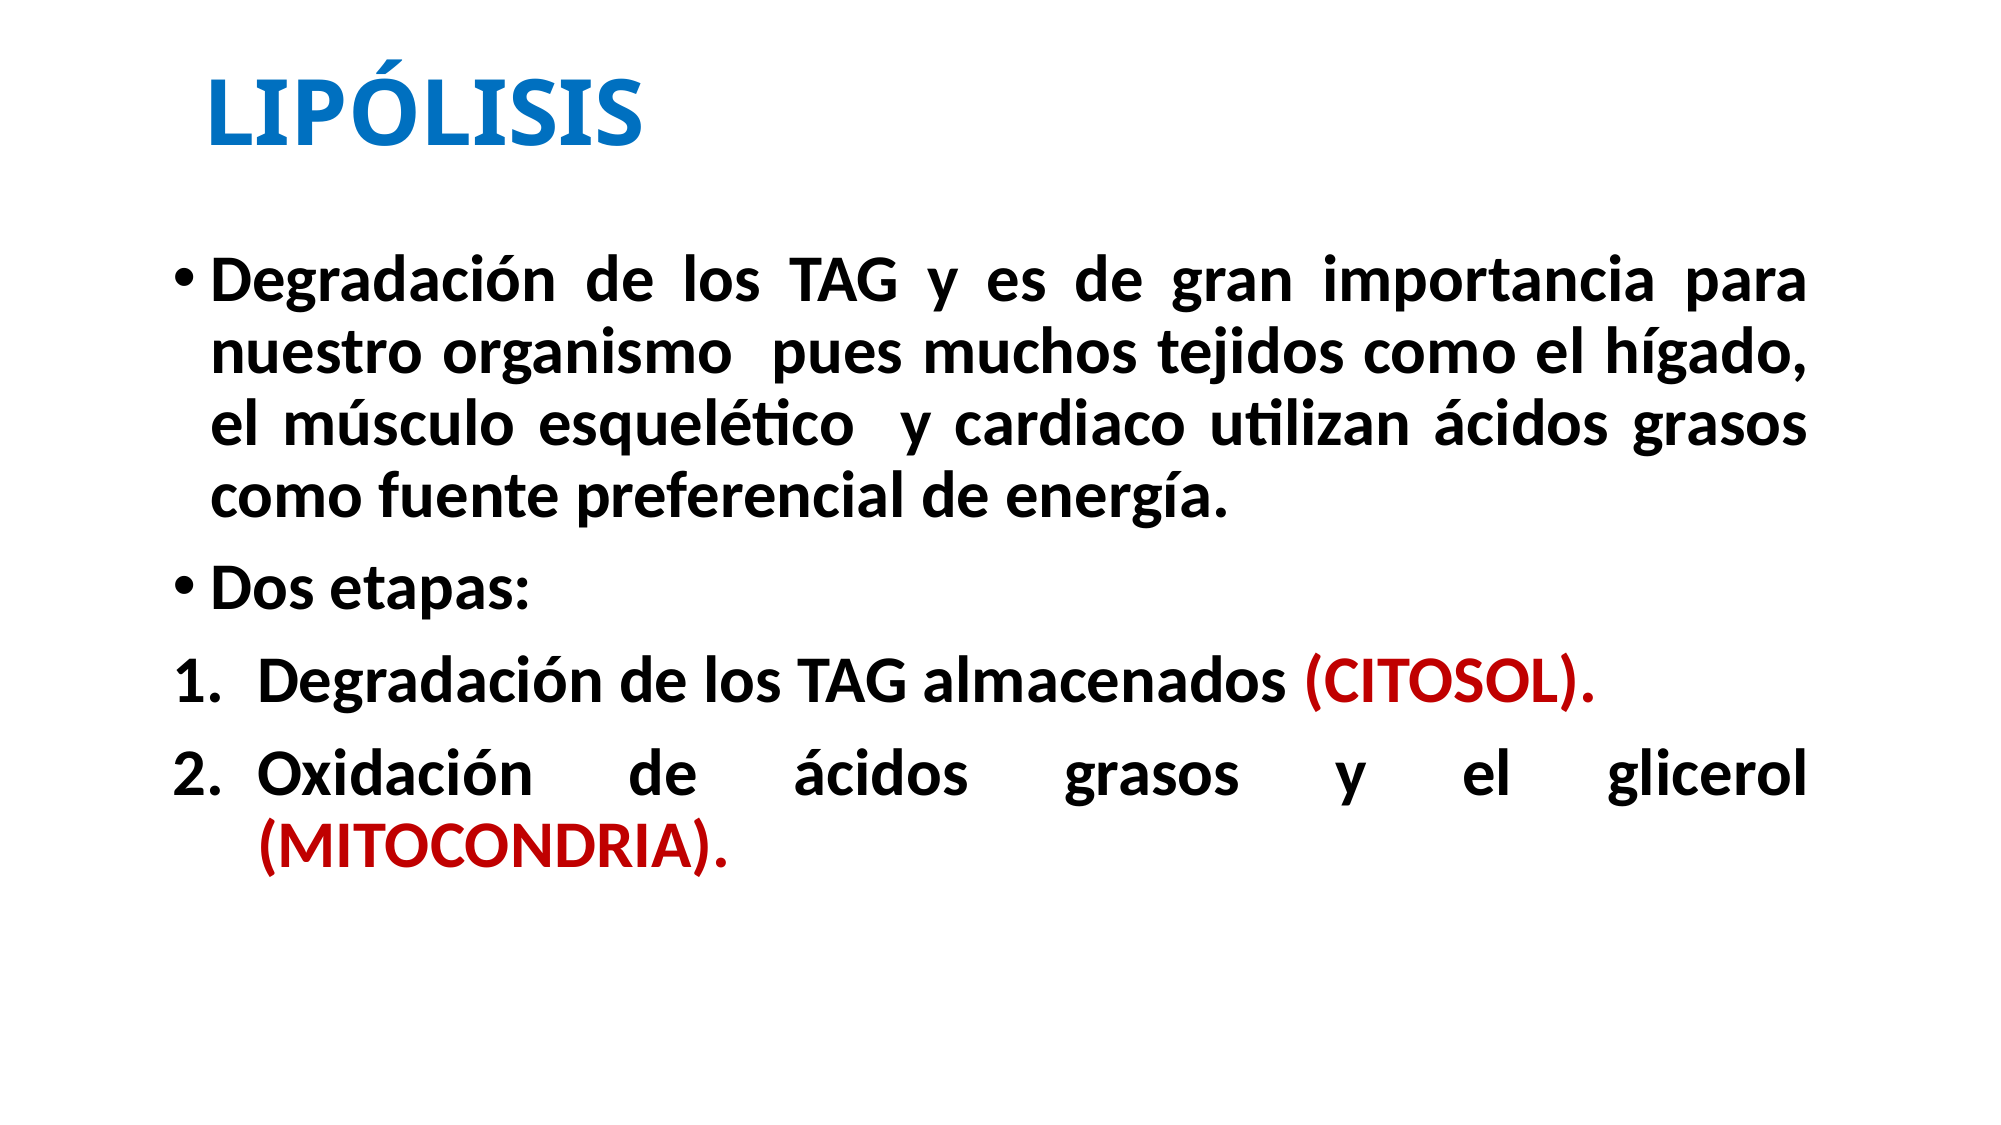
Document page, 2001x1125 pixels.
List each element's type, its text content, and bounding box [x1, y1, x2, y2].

title LIPÓLISIS [188, 34, 1627, 199]
list Degradación de los TAG y es de gran importancia para nuestro organismo pues muchos tejidos como el hígado, el músculo esquelético y cardiaco utilizan ácidos grasos como fuente preferencial de energía. Dos etapas: Degradación de los TAG almacenados (CITOSOL). Oxidación de ácidos grasos y el glicerol (MITOCONDRIA). [157, 236, 1826, 957]
